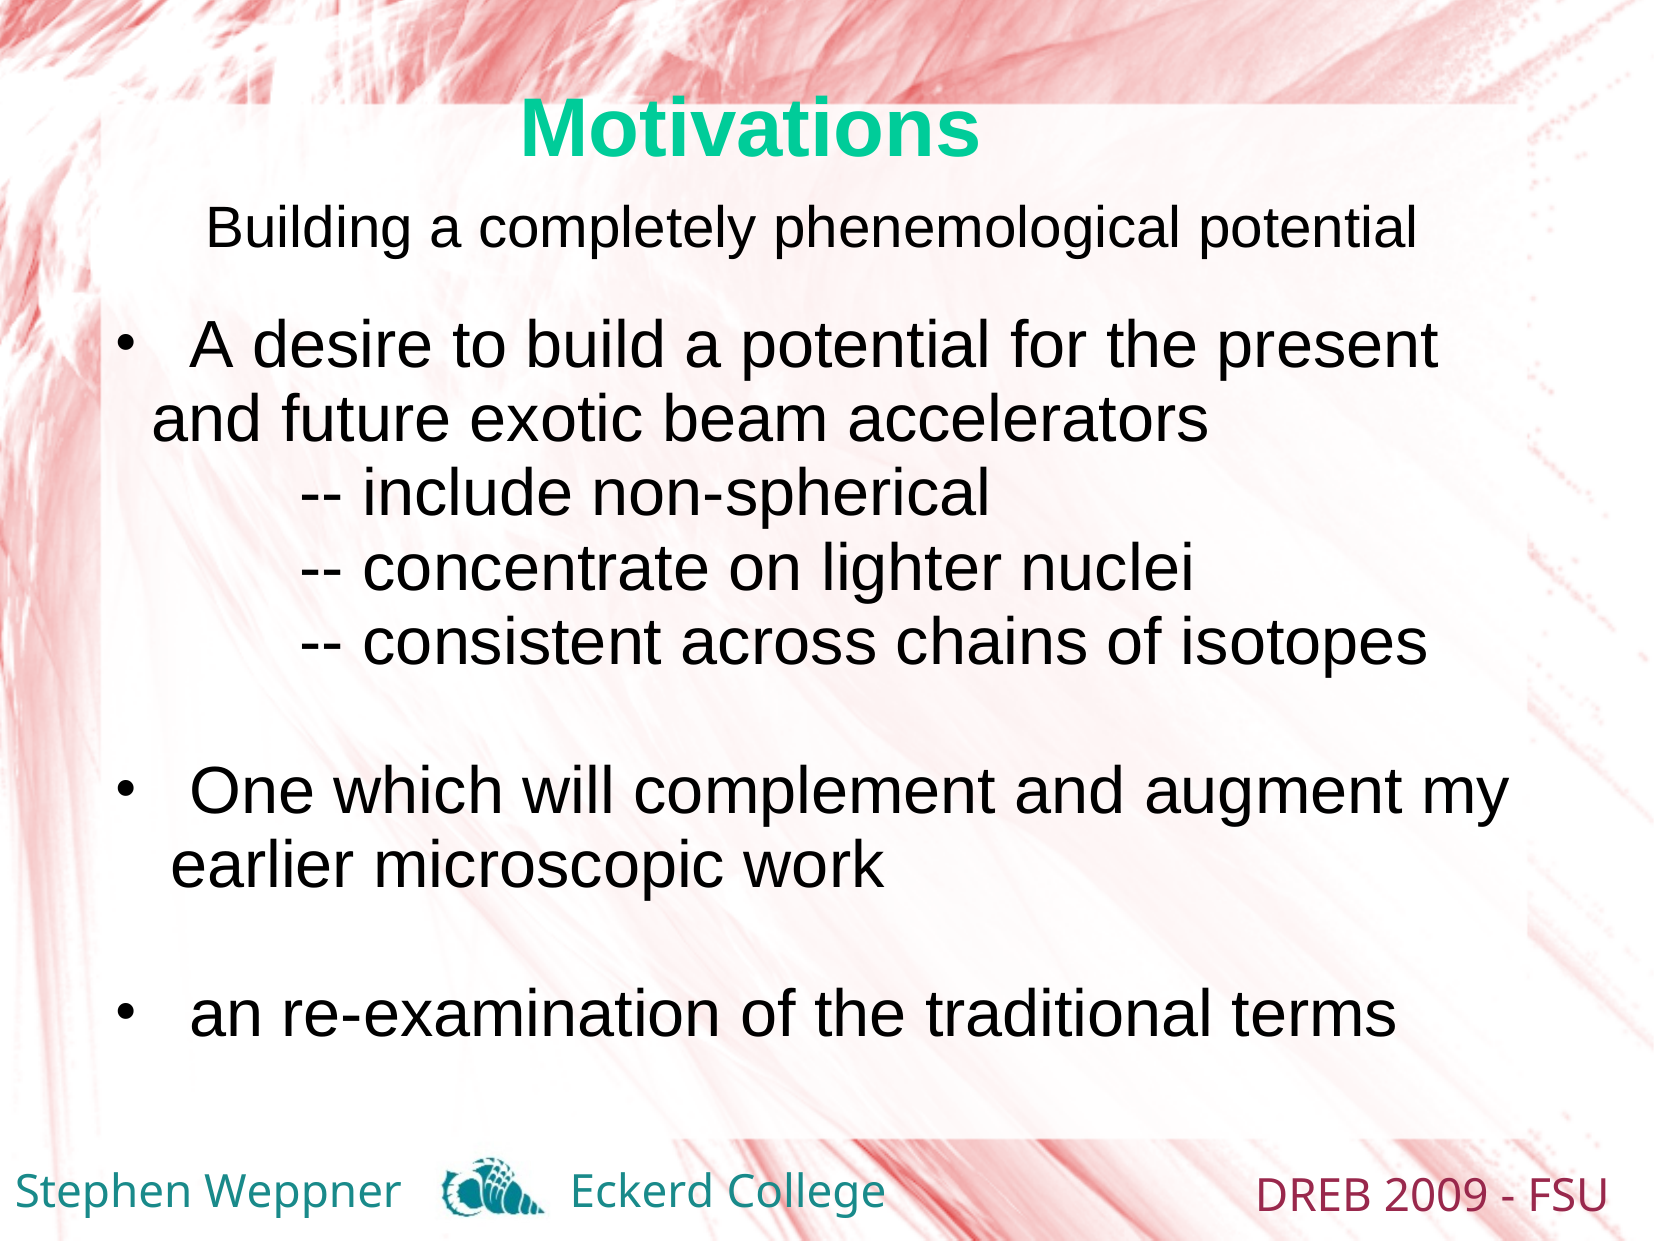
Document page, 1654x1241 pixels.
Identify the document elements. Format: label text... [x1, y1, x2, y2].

picture [0, 0, 1654, 1241]
text_box DREB 2009 - FSU [1240, 1151, 1644, 1228]
text_box Building a completely phenemological potential [190, 187, 1436, 268]
text_box Motivations [504, 74, 997, 184]
text_box Stephen Weppner Eckerd College [0, 1147, 889, 1225]
text_box A desire to build a potential for the present and future exotic beam accelerators -- include non-spherical -- concentrate on lighter nuclei -- consistent across chains of isotopes One which will complement and augment my earlier microscopic work an re-examination of the traditional terms [99, 299, 1558, 1059]
